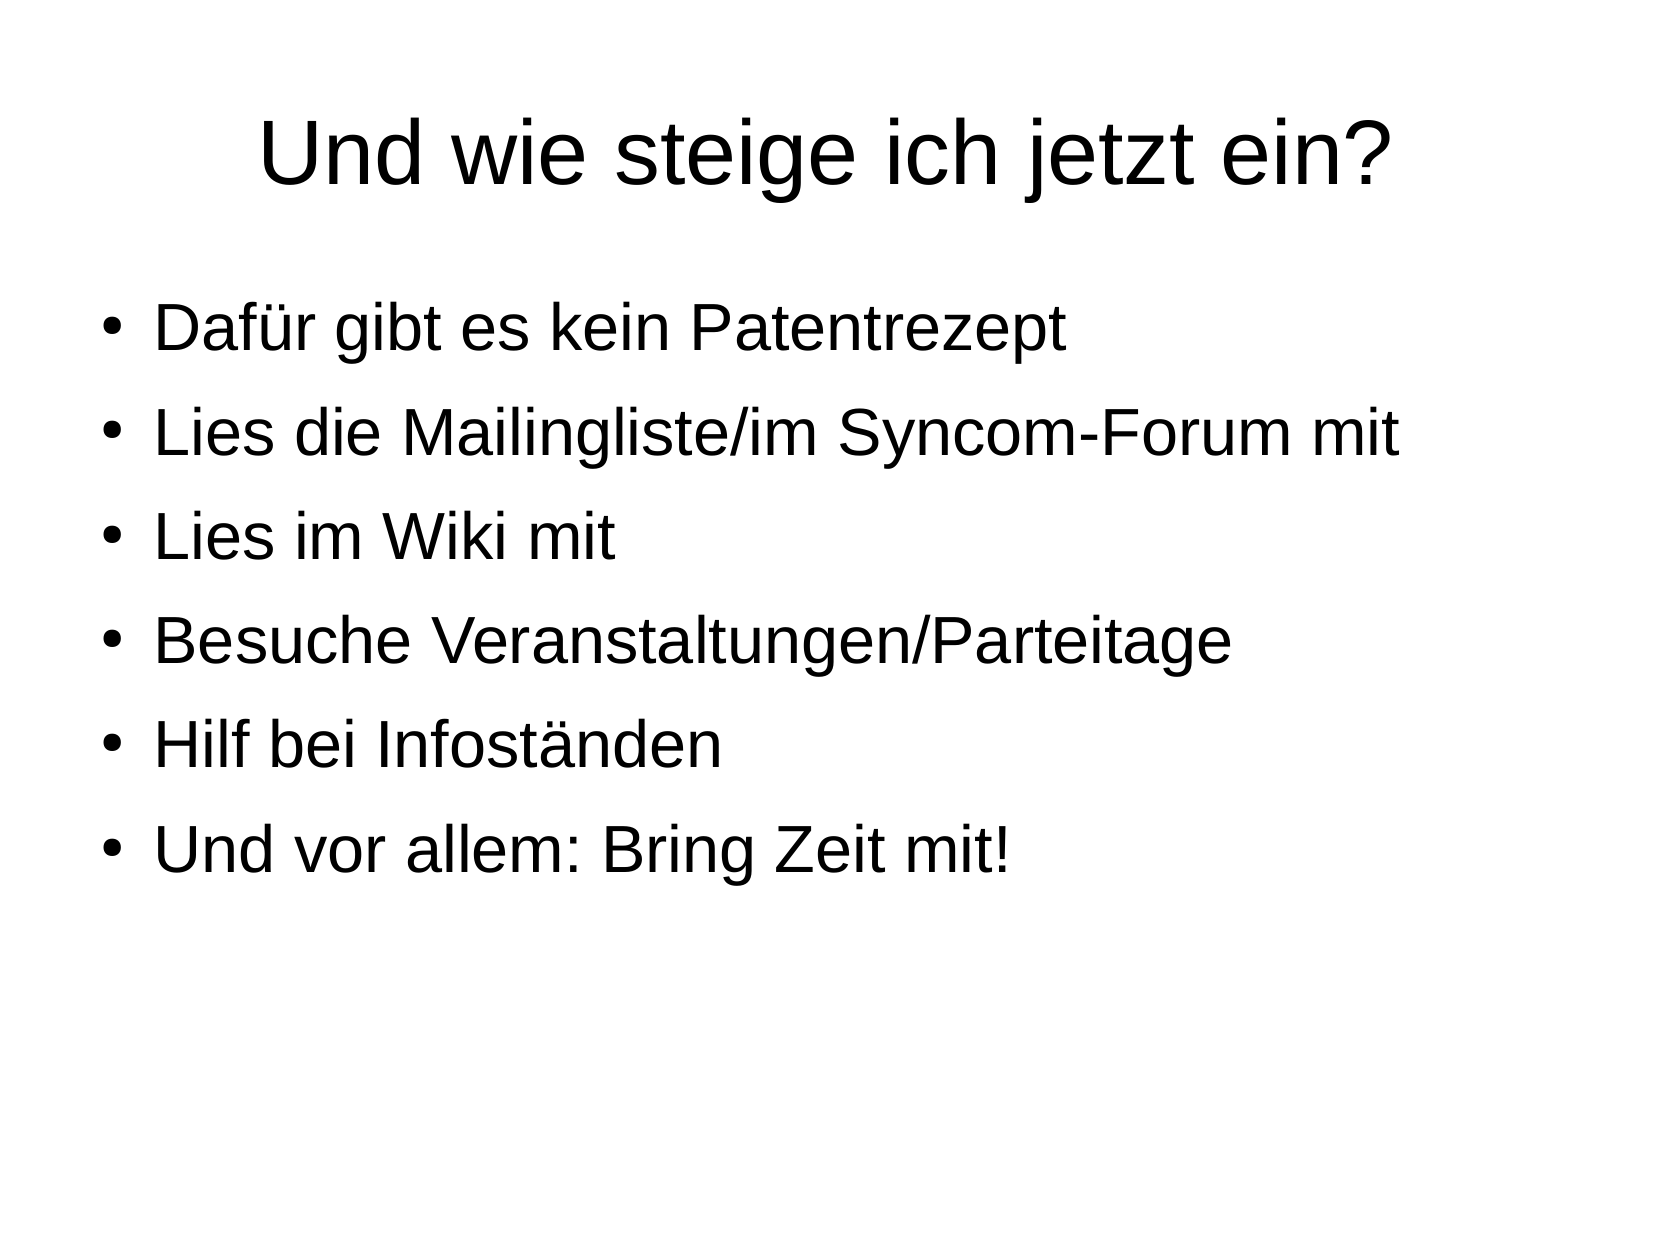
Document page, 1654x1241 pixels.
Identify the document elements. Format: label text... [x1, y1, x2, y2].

list Dafür gibt es kein Patentrezept Lies die Mailingliste/im Syncom-Forum mit Lies im Wiki mit Besuche Veranstaltungen/Parteitage Hilf bei Infoständen Und vor allem: Bring Zeit mit! [82, 290, 1538, 1010]
title Und wie steige ich jetzt ein? [82, 49, 1571, 257]
